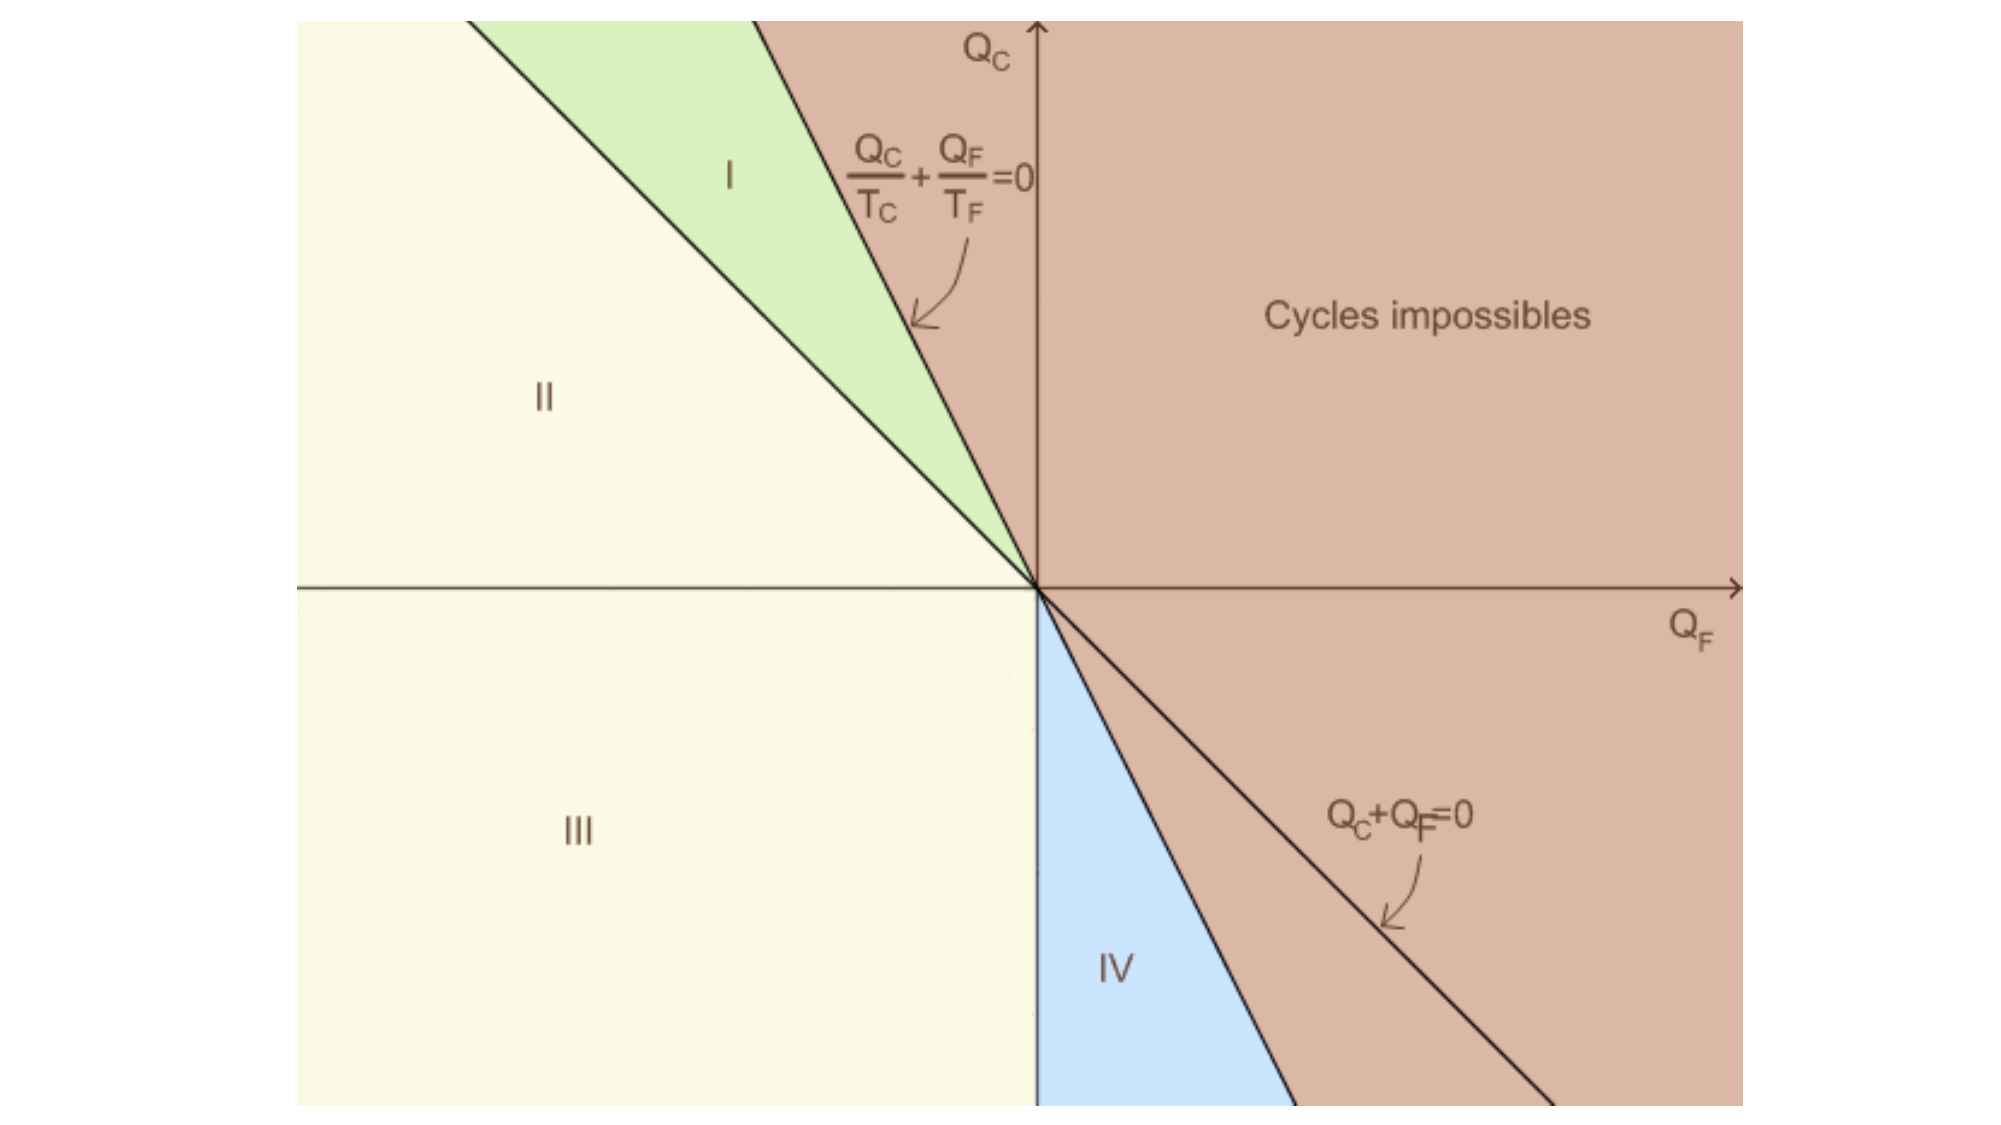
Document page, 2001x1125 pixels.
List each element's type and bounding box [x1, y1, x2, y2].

picture [297, 21, 1743, 1106]
